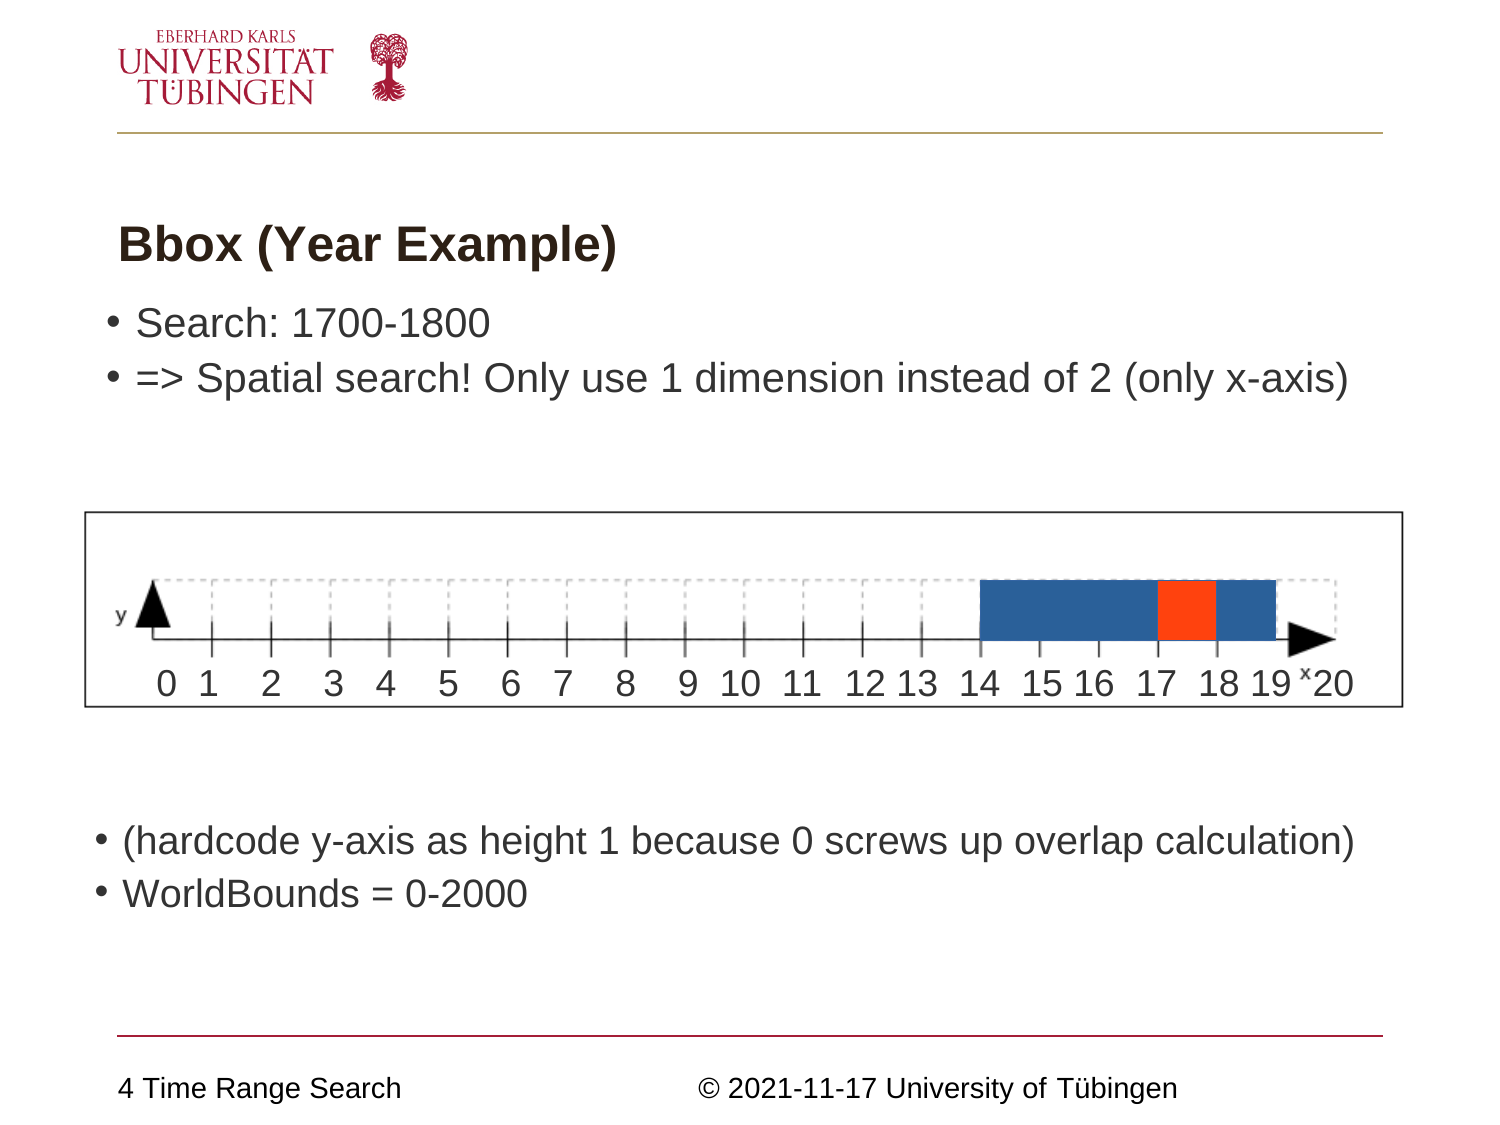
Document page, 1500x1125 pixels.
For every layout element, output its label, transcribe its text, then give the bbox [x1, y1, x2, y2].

list Search: 1700-1800 => Spatial search! Only use 1 dimension instead of 2 (only x-axis) [106, 290, 1371, 449]
picture [80, 507, 1405, 711]
text_box 0 1 2 3 4 5 6 7 8 9 10 11 12 13 14 15 16 17 18 19 20 [141, 651, 1441, 756]
title Bbox (Year Example) [117, 211, 1382, 272]
text_box [980, 580, 1276, 641]
list (hardcode y-axis as height 1 because 0 screws up overlap calculation) WorldBounds = 0-2000 [94, 810, 1359, 969]
picture [117, 29, 408, 105]
